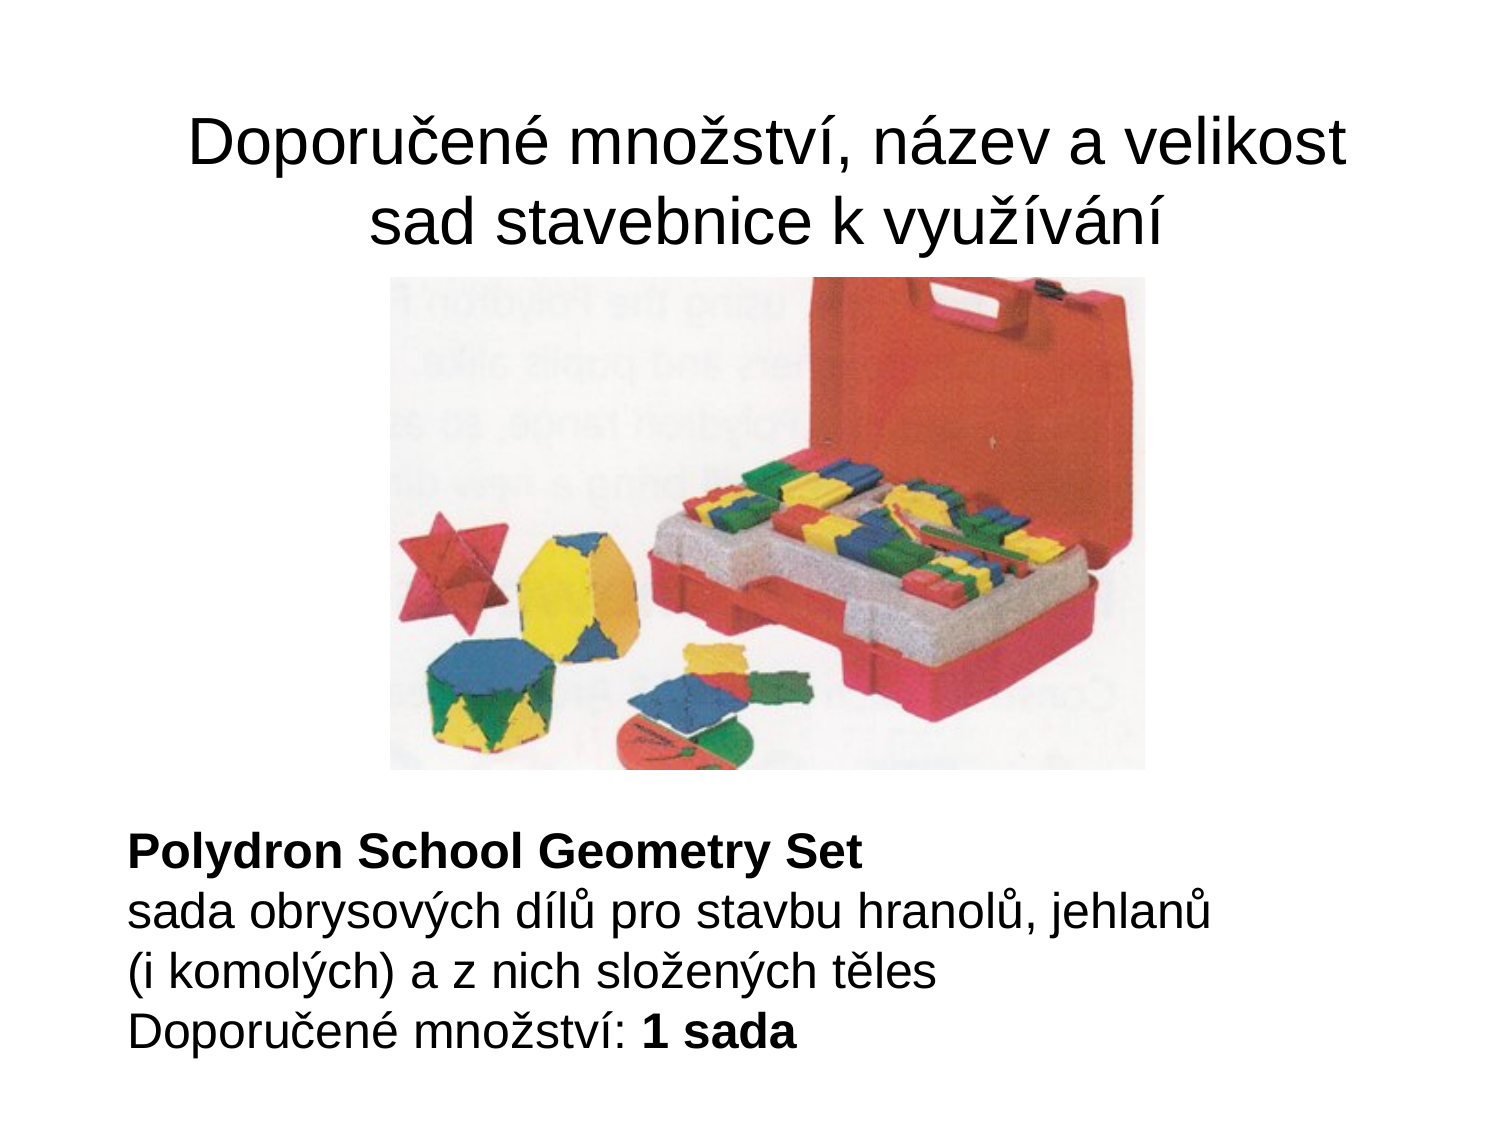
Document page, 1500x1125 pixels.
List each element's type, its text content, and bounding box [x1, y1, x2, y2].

text_box Doporučené množství, název a velikost sad stavebnice k využívání [112, 90, 1424, 266]
text_box Polydron School Geometry Set sada obrysových dílů pro stavbu hranolů, jehlanů (i komolých) a z nich složených těles Doporučené množství: 1 sada [112, 810, 1424, 1067]
picture [390, 277, 1146, 770]
